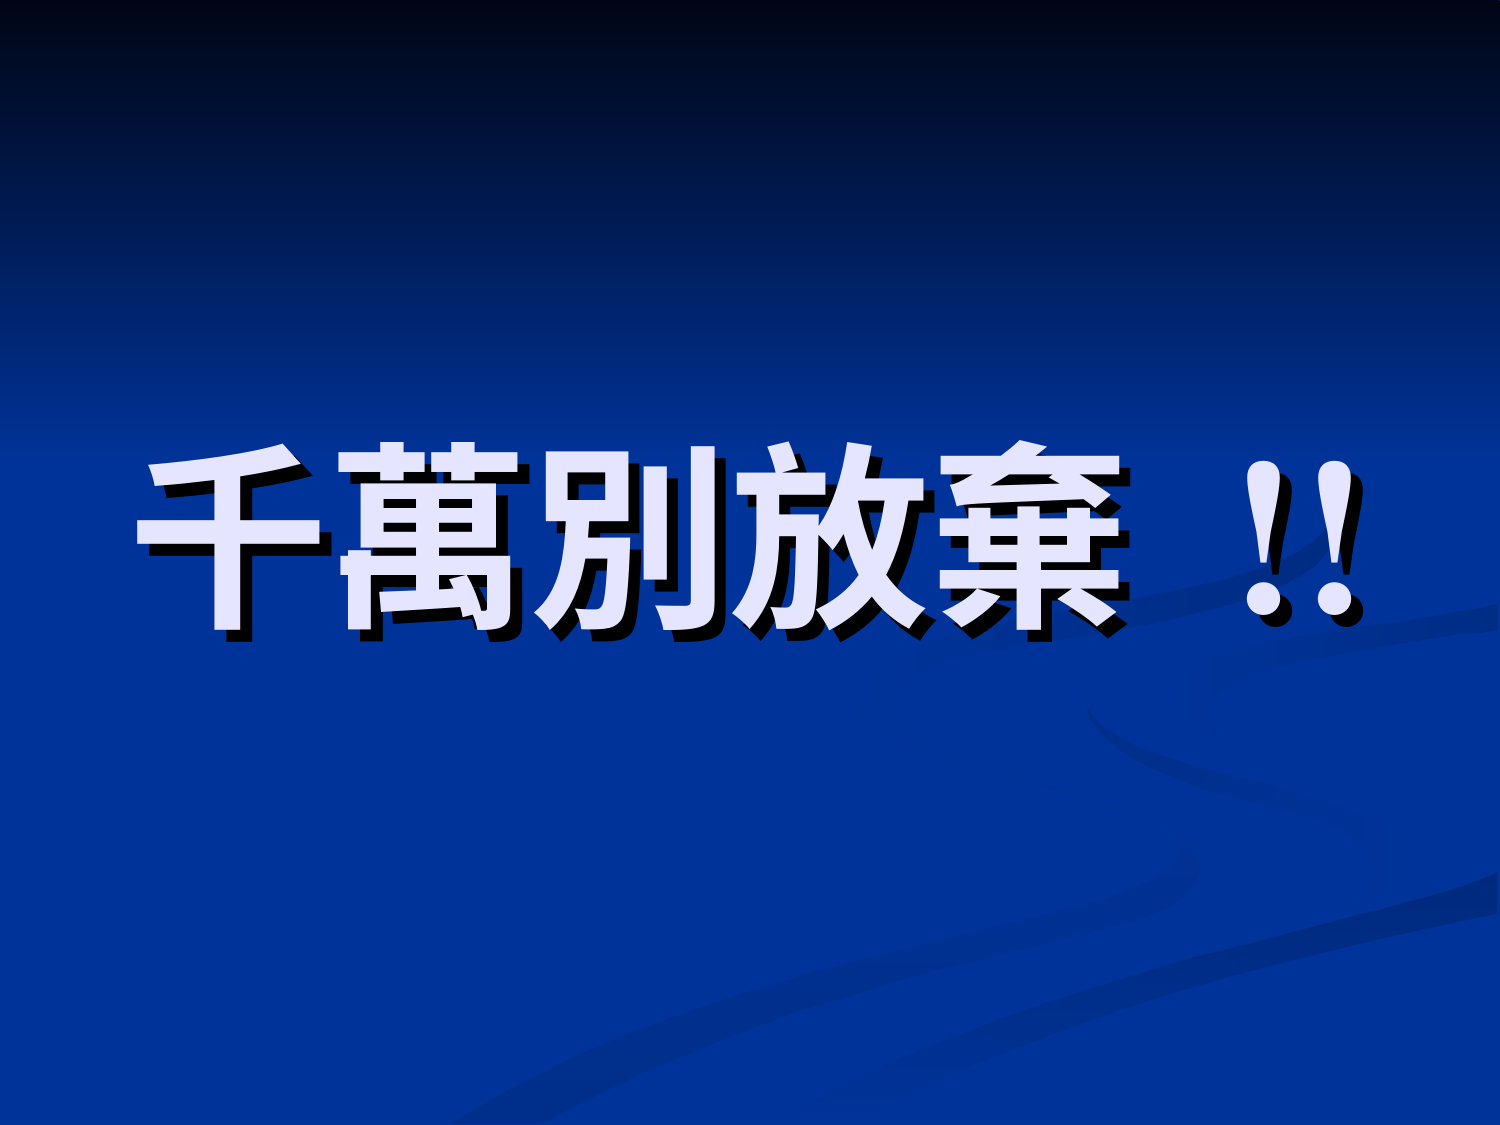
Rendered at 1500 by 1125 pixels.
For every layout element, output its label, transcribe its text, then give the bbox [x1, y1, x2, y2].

text_box 千萬別放棄 !! [0, 278, 1500, 787]
